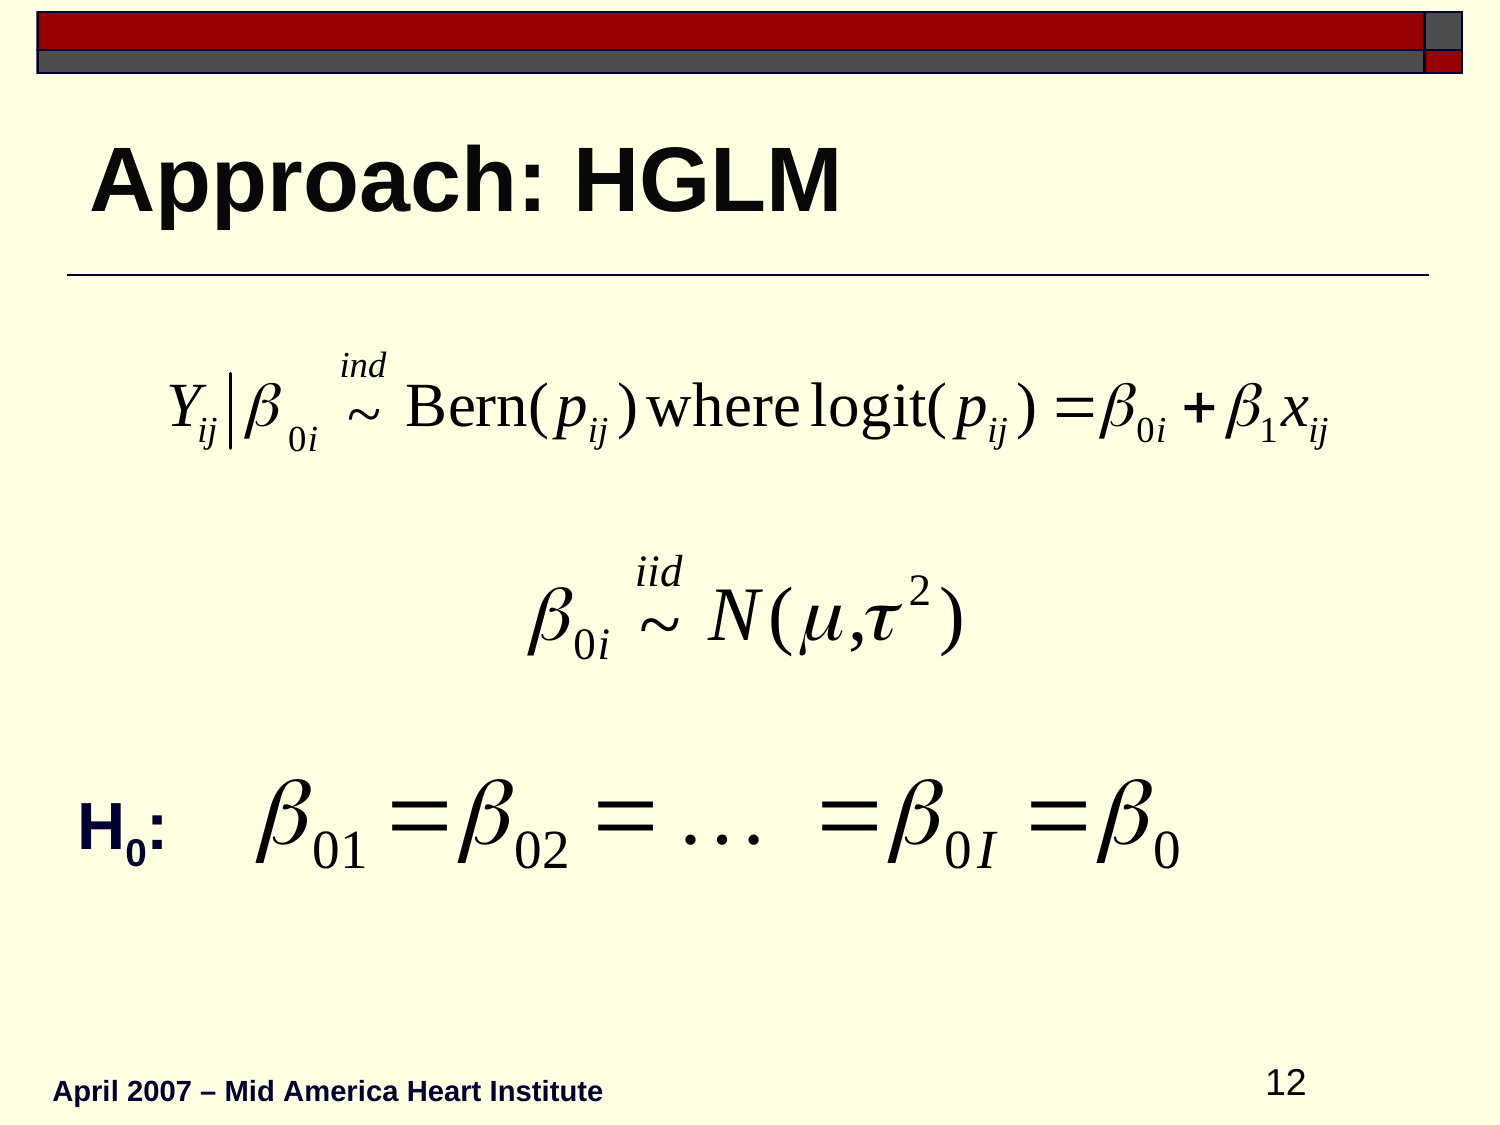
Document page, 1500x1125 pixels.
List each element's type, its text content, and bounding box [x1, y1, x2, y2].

chart [512, 537, 976, 679]
table_cell [25, 697, 1463, 925]
chart [160, 337, 1340, 464]
chart [237, 750, 1201, 892]
table_cell [25, 516, 1463, 697]
title Approach: HGLM [75, 112, 1413, 238]
text_box H0: [62, 774, 201, 882]
table_header [25, 300, 1463, 516]
